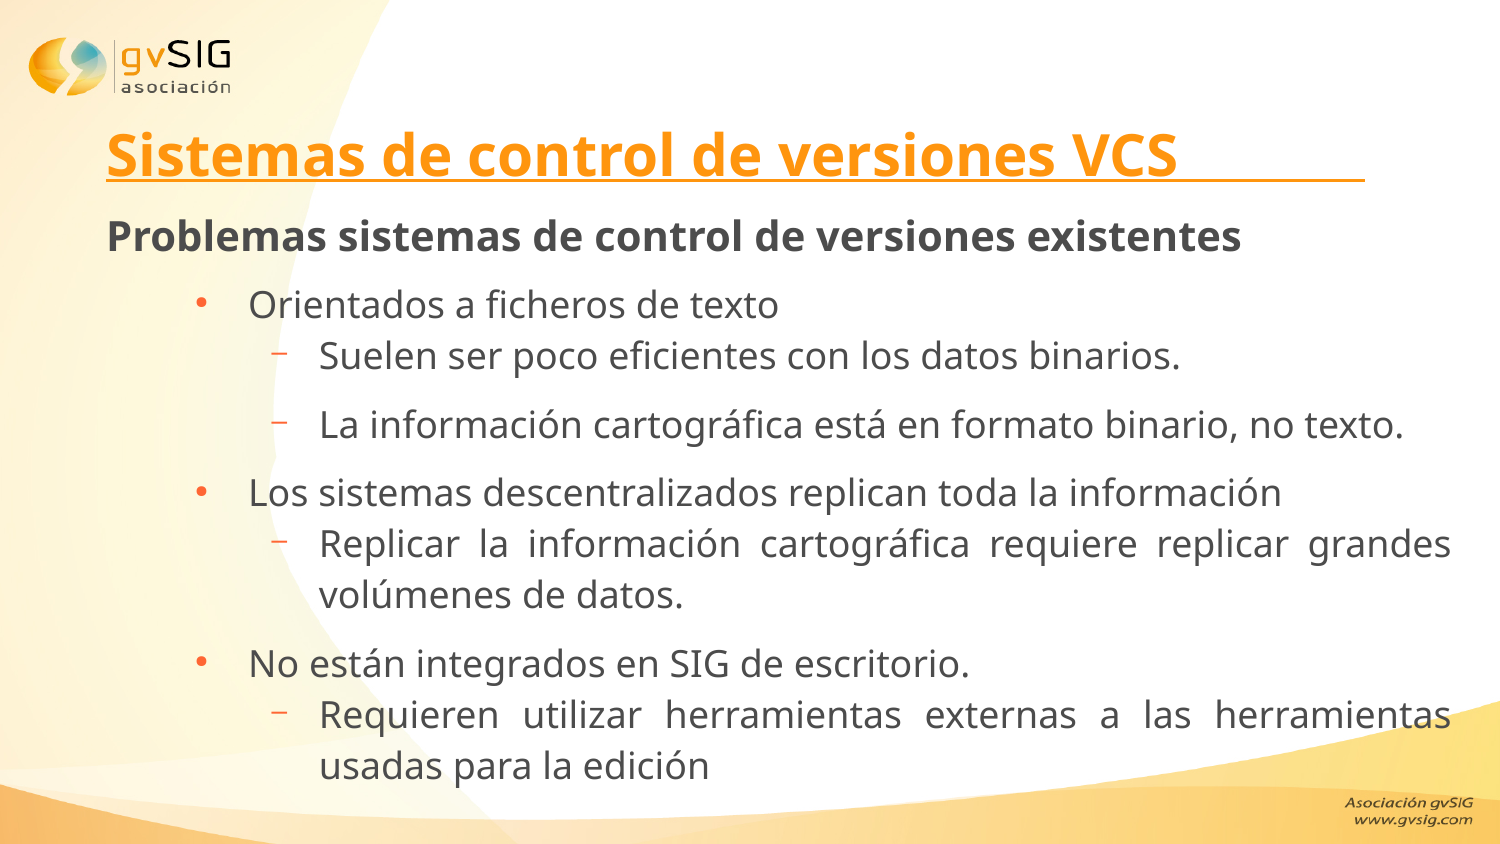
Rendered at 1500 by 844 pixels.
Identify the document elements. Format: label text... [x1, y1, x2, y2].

list Problemas sistemas de control de versiones existentes Orientados a ficheros de texto Suelen ser poco eficientes con los datos binarios. La información cartográfica está en formato binario, no texto. Los sistemas descentralizados replican toda la información Replicar la información cartográfica requiere replicar grandes volúmenes de datos. No están integrados en SIG de escritorio. Requieren utilizar herramientas externas a las herramientas usadas para la edición [106, 206, 1453, 835]
picture [0, 0, 1500, 844]
title Sistemas de control de versiones VCS [106, 115, 1457, 193]
